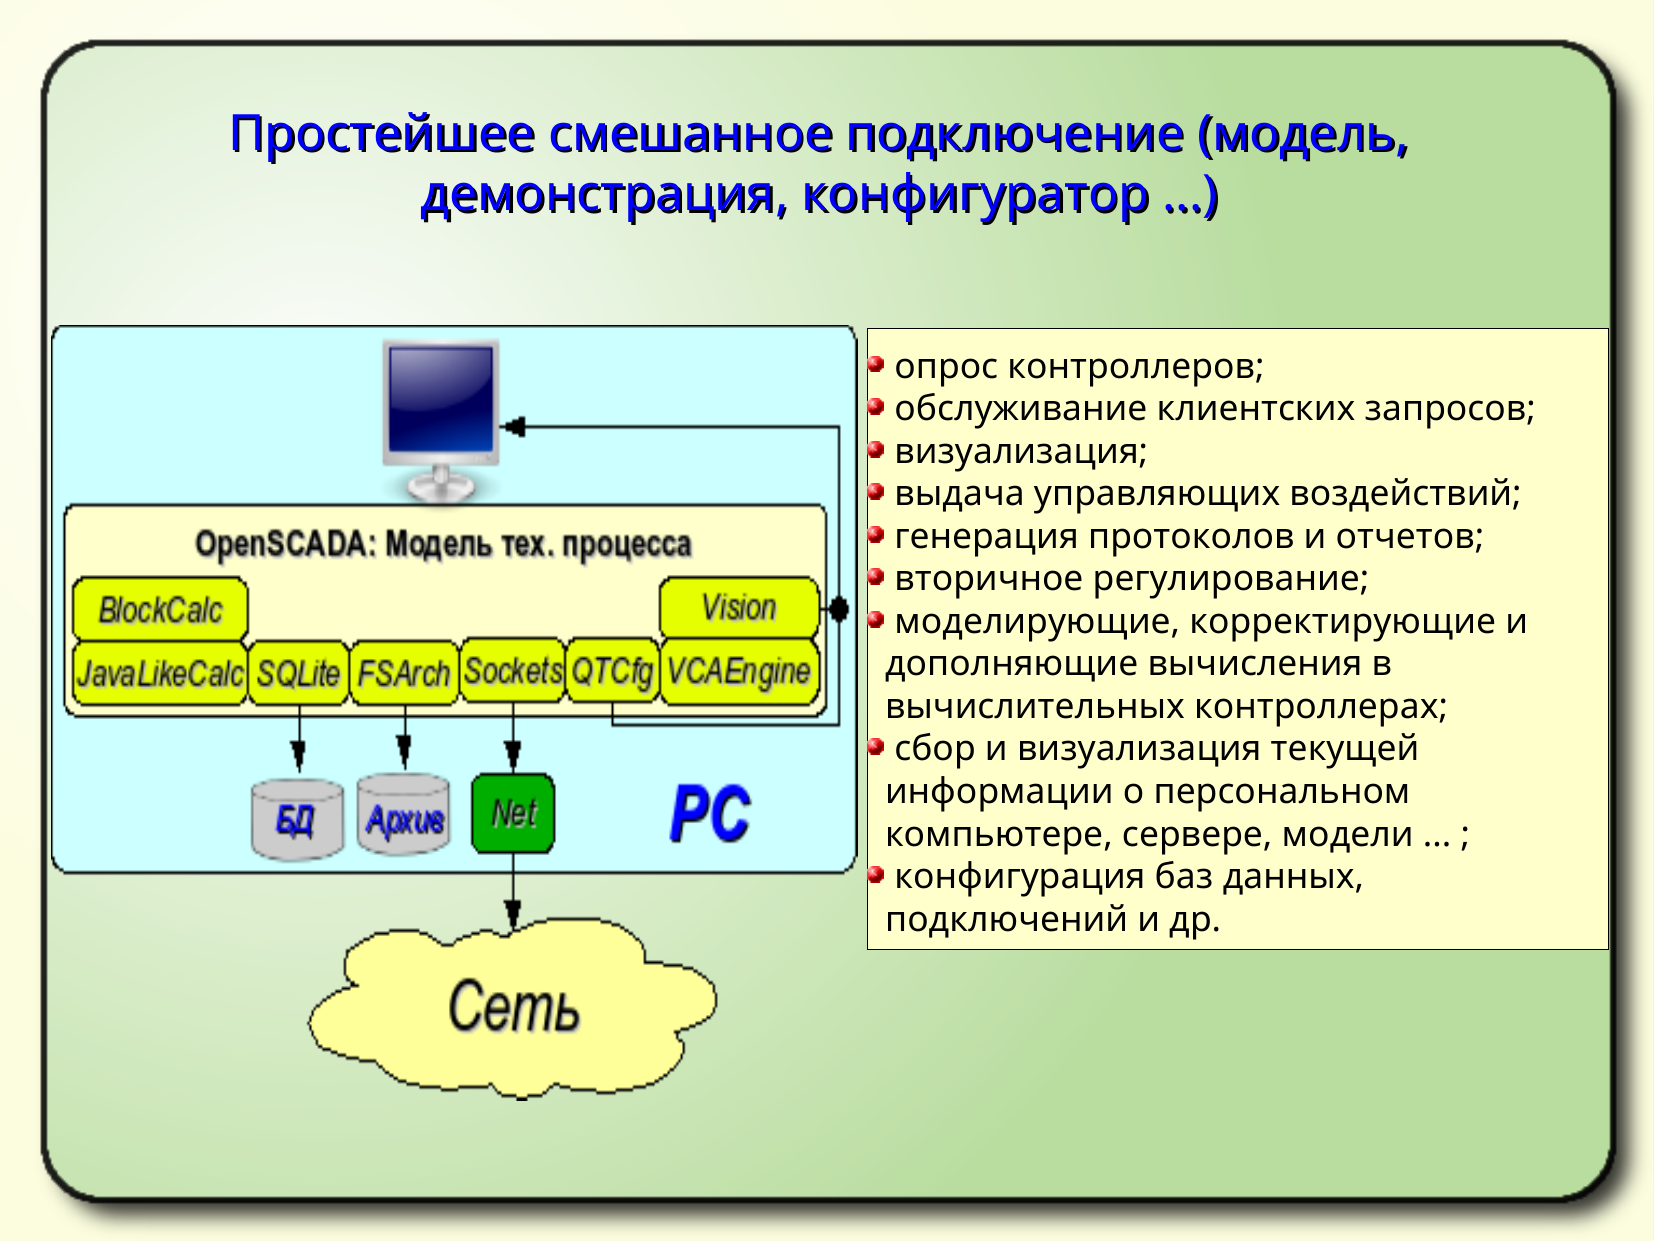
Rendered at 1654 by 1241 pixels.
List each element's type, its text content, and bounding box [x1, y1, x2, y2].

picture [0, 0, 1654, 1241]
list опрос контроллеров; обслуживание клиентских запросов; визуализация; выдача управляющих воздействий; генерация протоколов и отчетов; вторичное регулирование; моделирующие, корректирующие и дополняющие вычисления в вычислительных контроллерах; сбор и визуализация текущей информации о персональном компьютере, сервере, модели ... ; конфигурация баз данных, подключений и др. [867, 328, 1609, 950]
title Простейшее смешанное подключение (модель, демонстрация, конфигуратор ...) [113, 75, 1525, 245]
